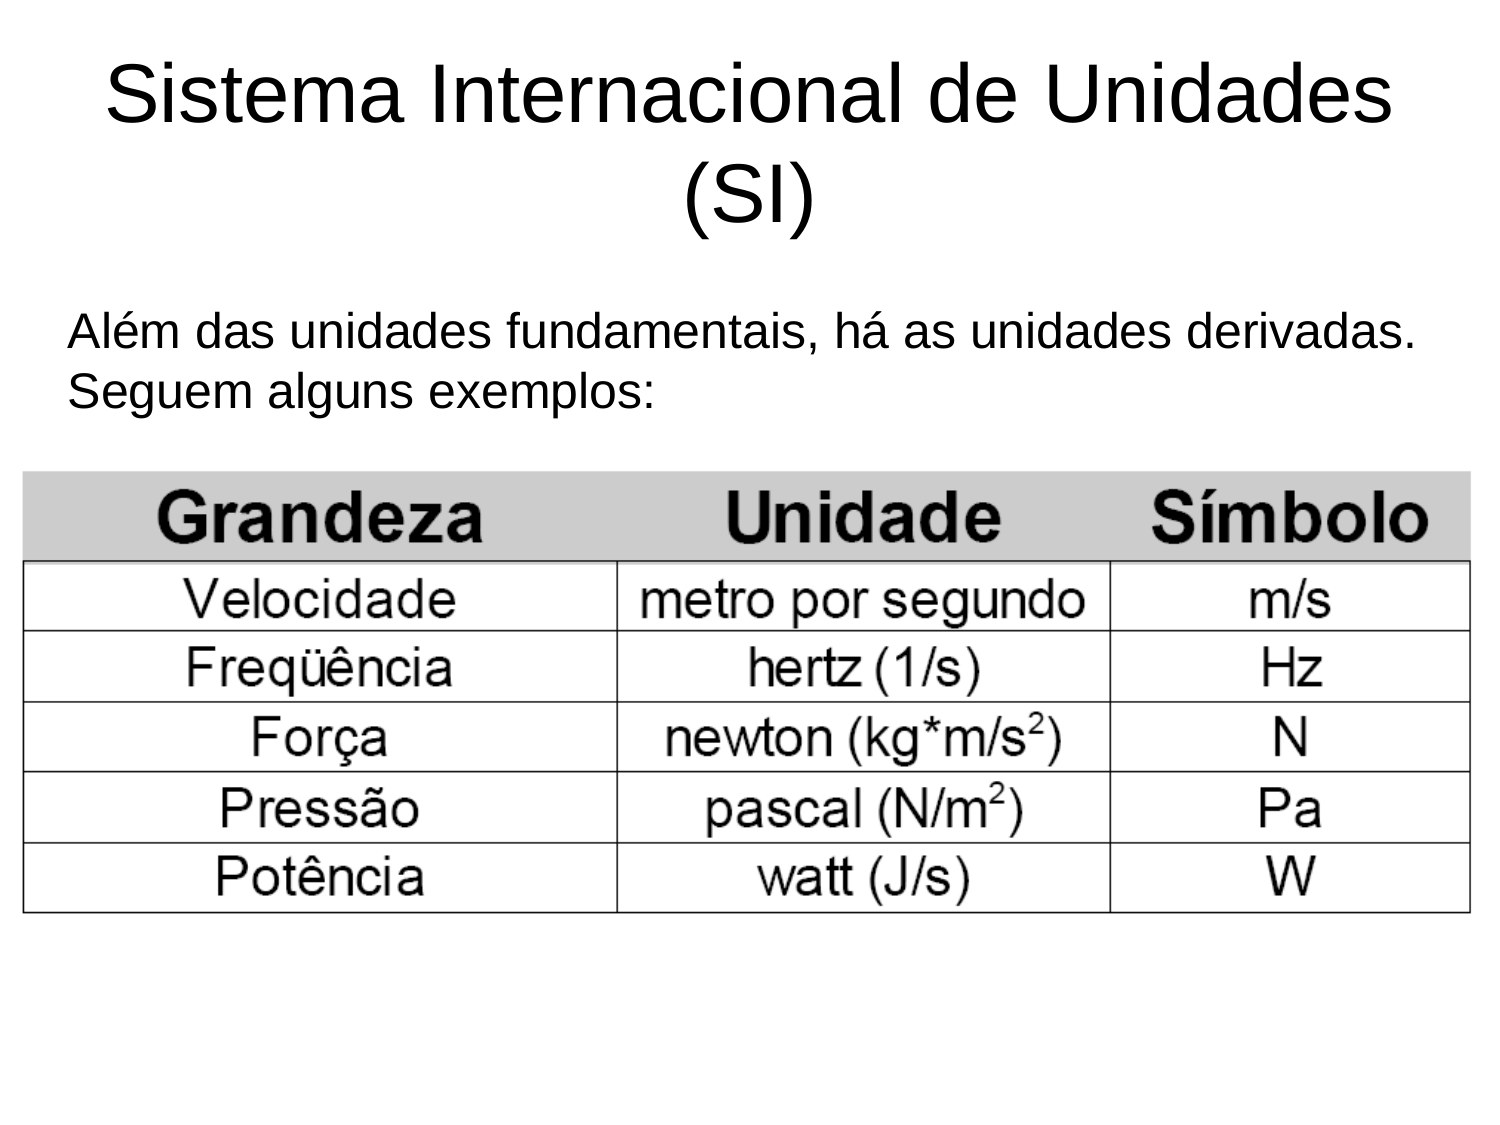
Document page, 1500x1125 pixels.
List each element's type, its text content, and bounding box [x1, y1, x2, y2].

picture [17, 467, 1477, 921]
text_box Sistema Internacional de Unidades (SI) [75, 45, 1426, 233]
text_box Além das unidades fundamentais, há as unidades derivadas. Seguem alguns exemplos: [53, 290, 1447, 427]
